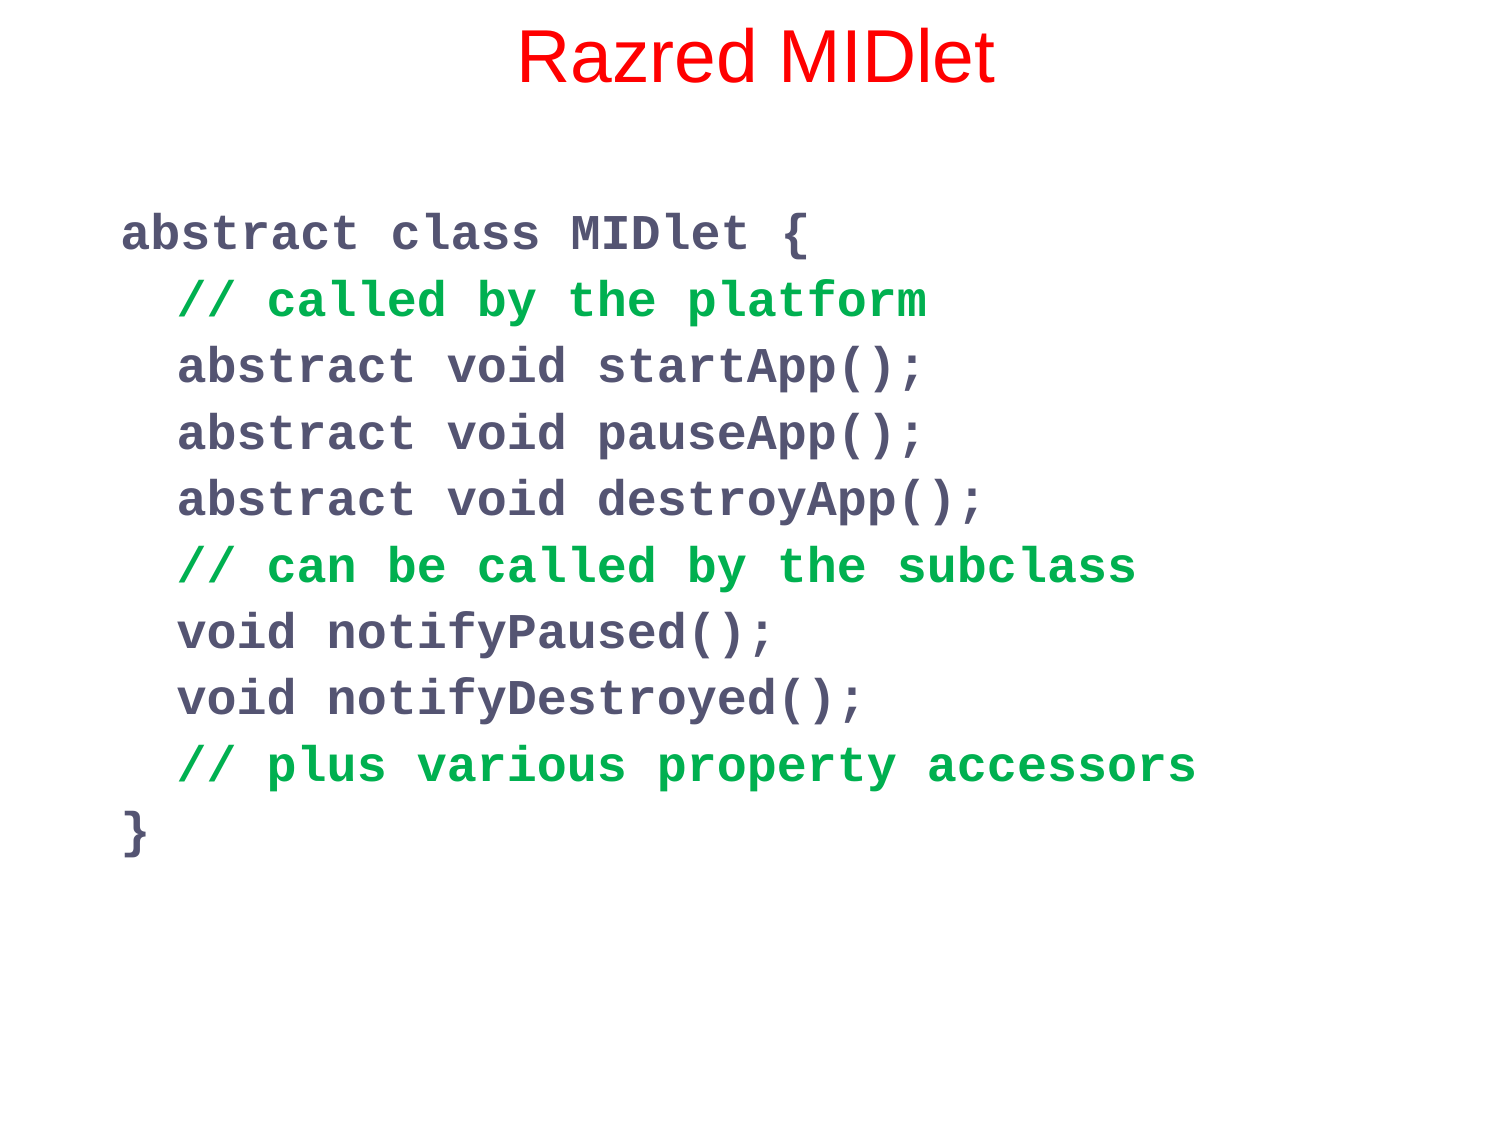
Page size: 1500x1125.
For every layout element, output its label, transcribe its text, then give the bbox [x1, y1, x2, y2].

title Razred MIDlet [128, 0, 1404, 106]
list abstract class MIDlet { // called by the platform abstract void startApp(); abstract void pauseApp(); abstract void destroyApp(); // can be called by the subclass void notifyPaused(); void notifyDestroyed(); // plus various property accessors } [105, 199, 1381, 875]
